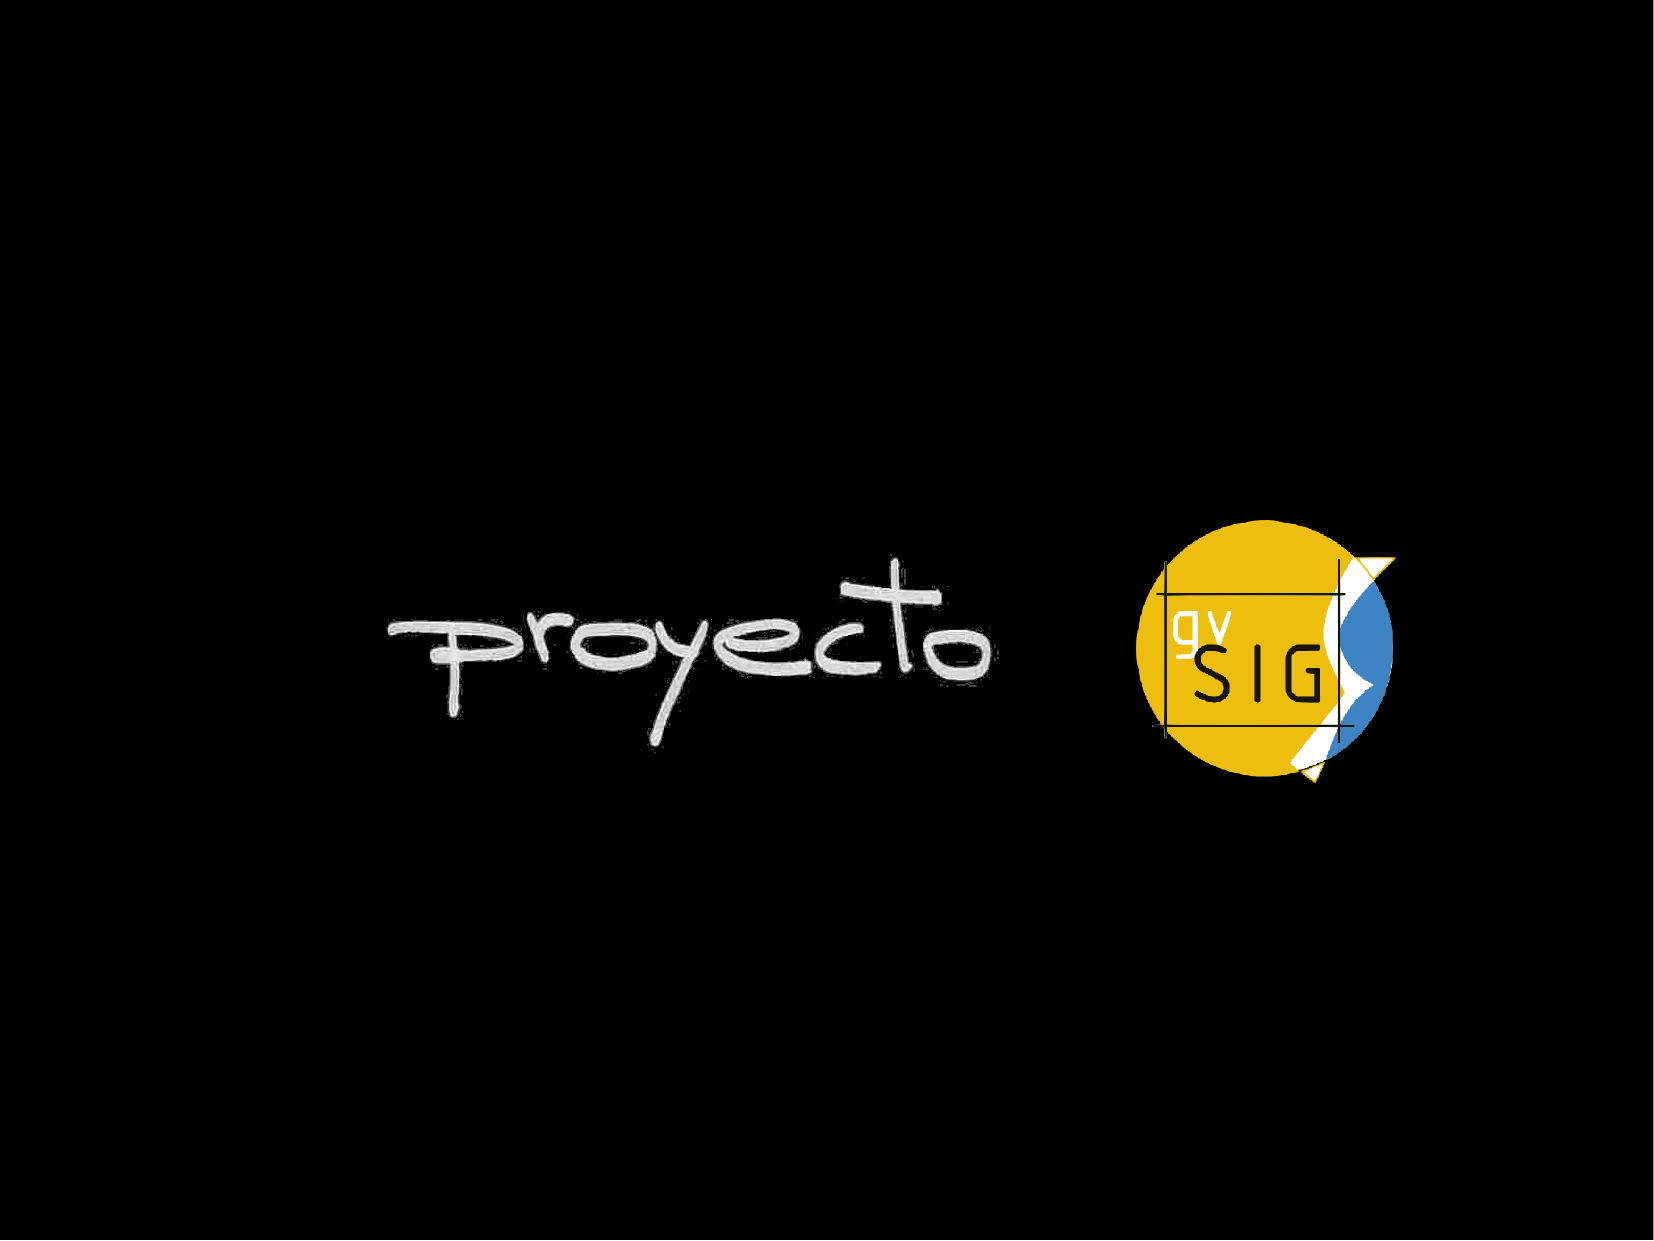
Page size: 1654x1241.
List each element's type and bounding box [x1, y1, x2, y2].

picture [339, 542, 1035, 768]
picture [1136, 520, 1396, 783]
